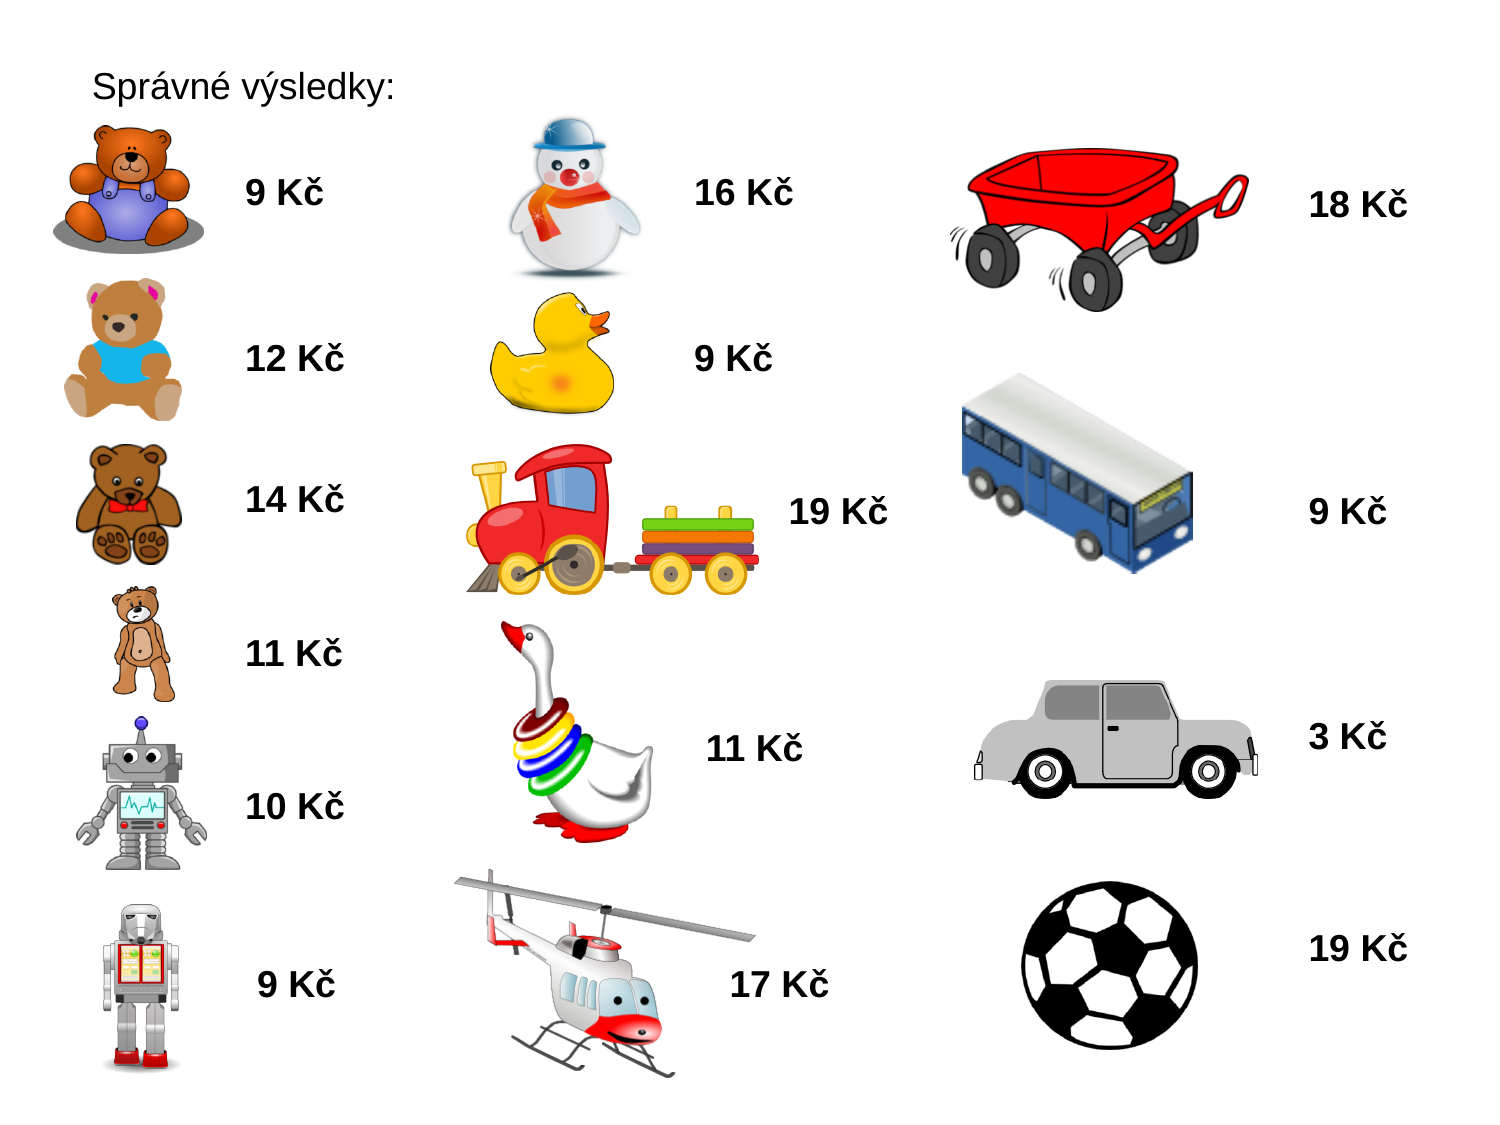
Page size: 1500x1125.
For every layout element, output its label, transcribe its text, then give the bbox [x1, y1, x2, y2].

picture [962, 373, 1193, 574]
text_box 9 Kč [230, 160, 341, 222]
text_box 12 Kč [230, 326, 362, 387]
picture [100, 904, 182, 1074]
text_box 18 Kč [1293, 172, 1425, 234]
text_box 11 Kč [690, 716, 821, 777]
text_box 3 Kč [1293, 704, 1404, 765]
picture [490, 290, 614, 417]
picture [76, 444, 182, 565]
picture [53, 125, 204, 254]
picture [501, 113, 644, 284]
picture [76, 716, 207, 870]
text_box 11 Kč [230, 621, 360, 683]
picture [454, 869, 756, 1078]
picture [466, 444, 759, 595]
text_box Správné výsledky: [76, 54, 415, 116]
text_box 9 Kč [679, 326, 790, 387]
text_box 17 Kč [714, 952, 846, 1013]
text_box 9 Kč [242, 952, 353, 1013]
picture [64, 278, 182, 421]
text_box 19 Kč [1293, 916, 1425, 978]
picture [112, 586, 175, 702]
picture [950, 148, 1249, 312]
text_box 9 Kč [1293, 479, 1404, 541]
picture [1021, 881, 1198, 1050]
picture [501, 621, 653, 843]
text_box 10 Kč [230, 774, 362, 836]
text_box 14 Kč [230, 467, 362, 529]
text_box 19 Kč [773, 479, 905, 541]
picture [974, 680, 1258, 799]
text_box 16 Kč [679, 160, 811, 222]
